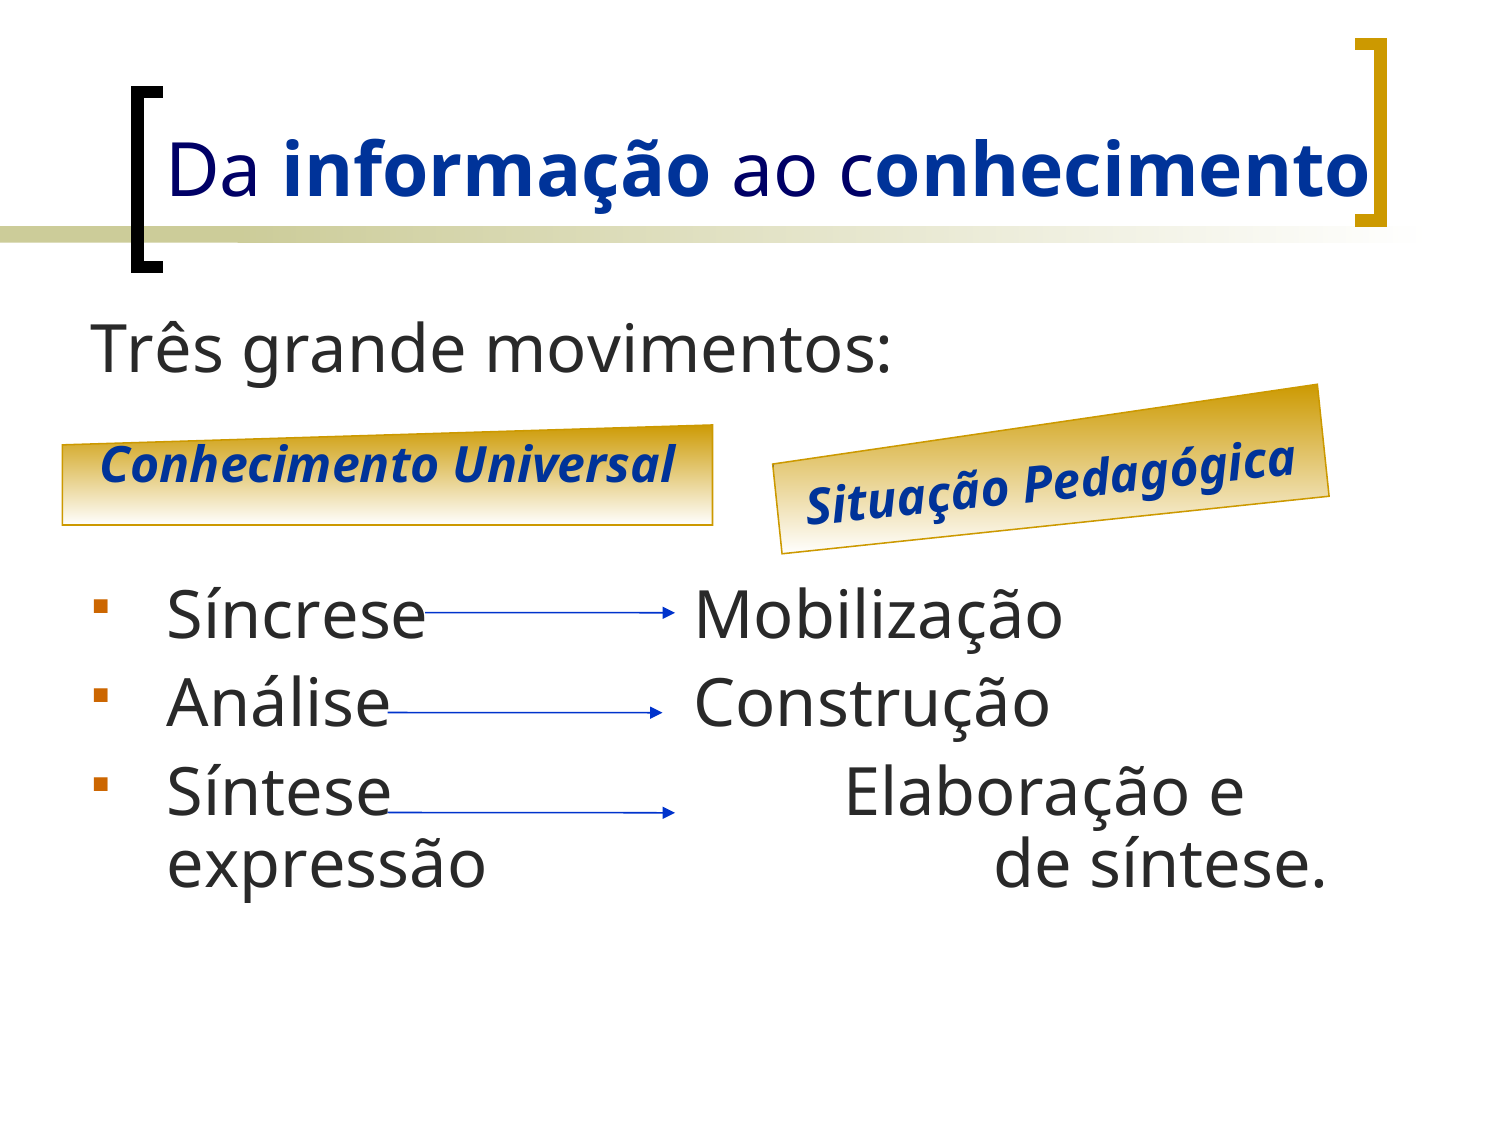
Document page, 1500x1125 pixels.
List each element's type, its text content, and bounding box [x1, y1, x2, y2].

text_box Conhecimento Universal [62, 424, 713, 526]
text_box Três grande movimentos: Síncrese Mobilização Análise Construção Síntese Elaboração e expressão de síntese. [75, 307, 1426, 1051]
text_box Situação Pedagógica [772, 384, 1330, 554]
text_box Da informação ao conhecimento [150, 23, 1500, 219]
